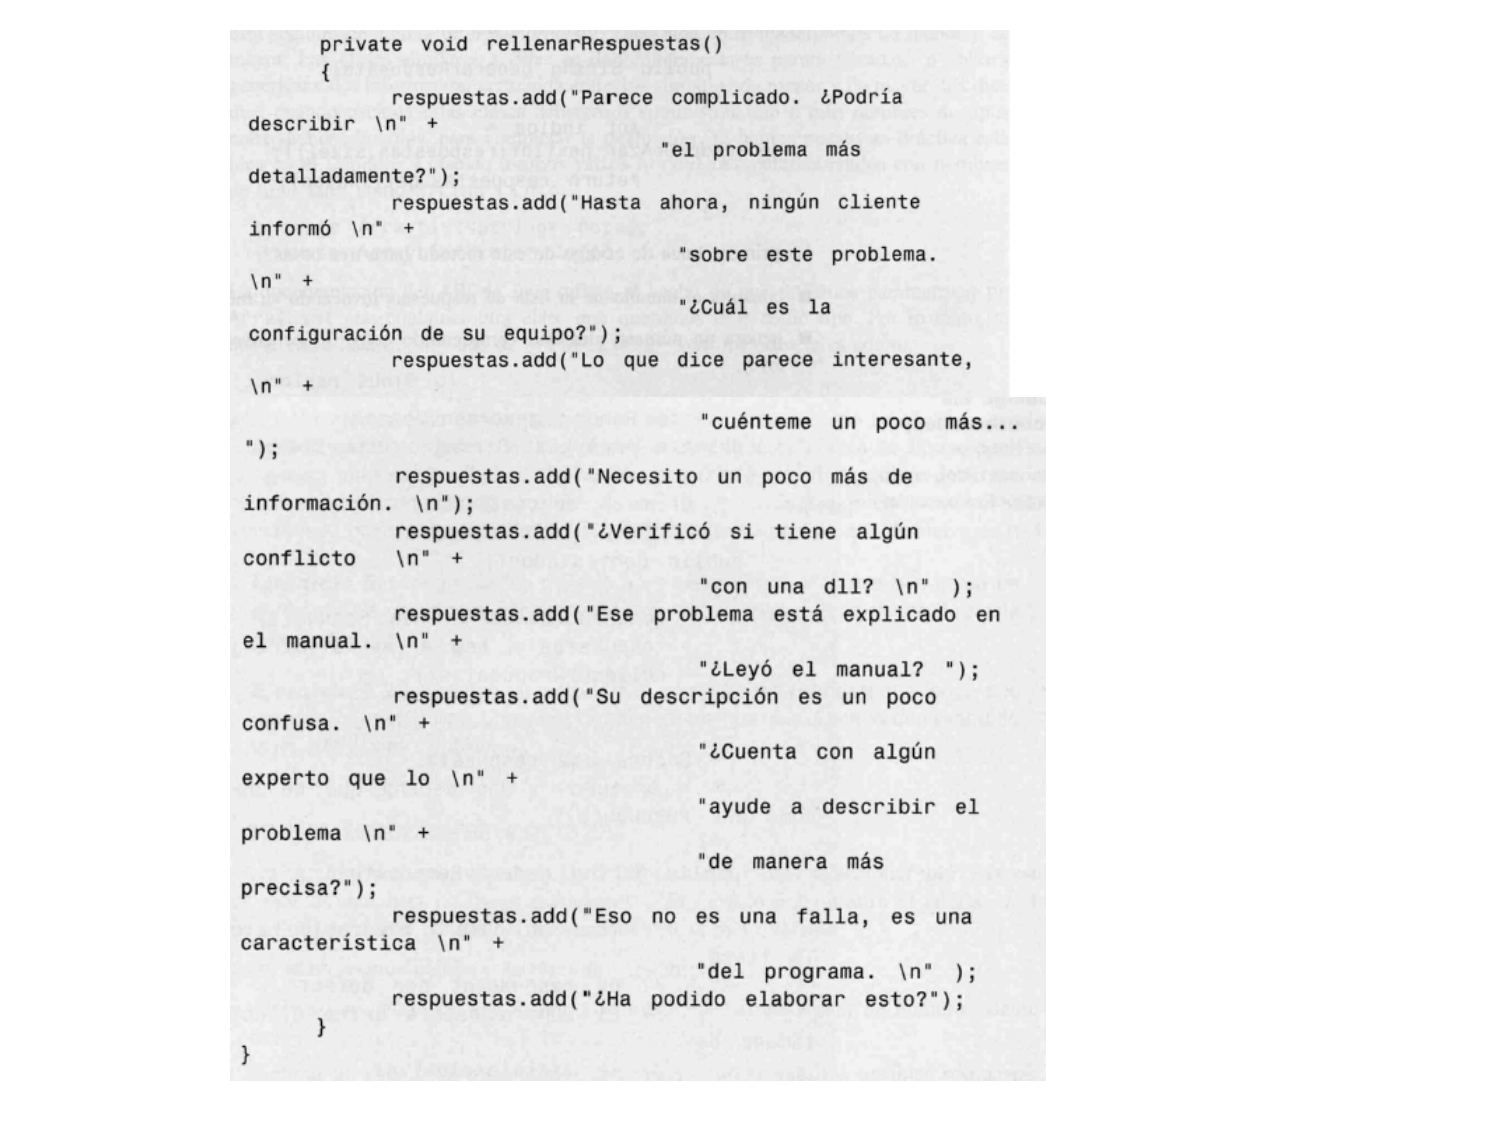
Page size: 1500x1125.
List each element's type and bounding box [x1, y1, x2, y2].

picture [230, 30, 1046, 1081]
